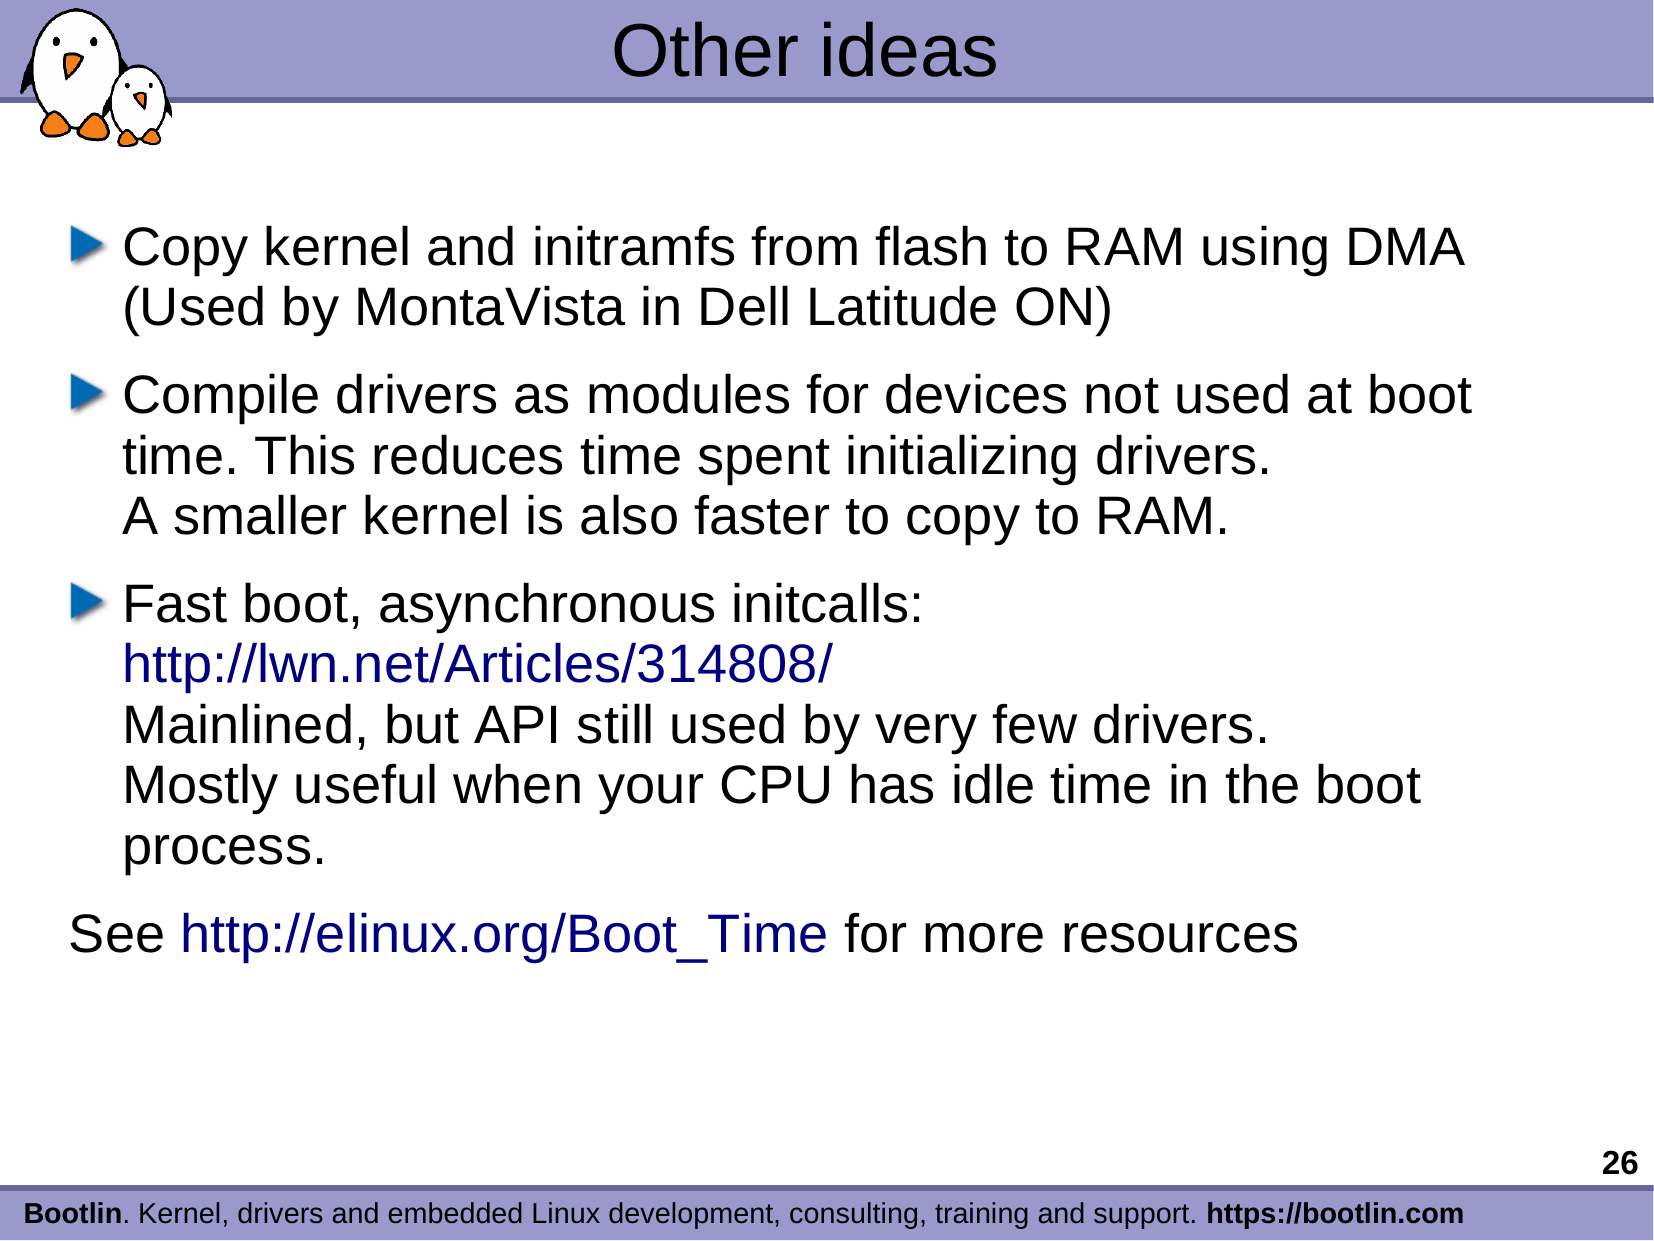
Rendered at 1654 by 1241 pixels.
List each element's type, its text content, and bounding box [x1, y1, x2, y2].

list Copy kernel and initramfs from flash to RAM using DMA (Used by MontaVista in Dell Latitude ON) Compile drivers as modules for devices not used at boot time. This reduces time spent initializing drivers. A smaller kernel is also faster to copy to RAM. Fast boot, asynchronous initcalls: http://lwn.net/Articles/314808/ Mainlined, but API still used by very few drivers. Mostly useful when your CPU has idle time in the boot process. See http://elinux.org/Boot_Time for more resources [51, 216, 1599, 1066]
title Other ideas [60, 0, 1551, 100]
picture [20, 8, 172, 147]
